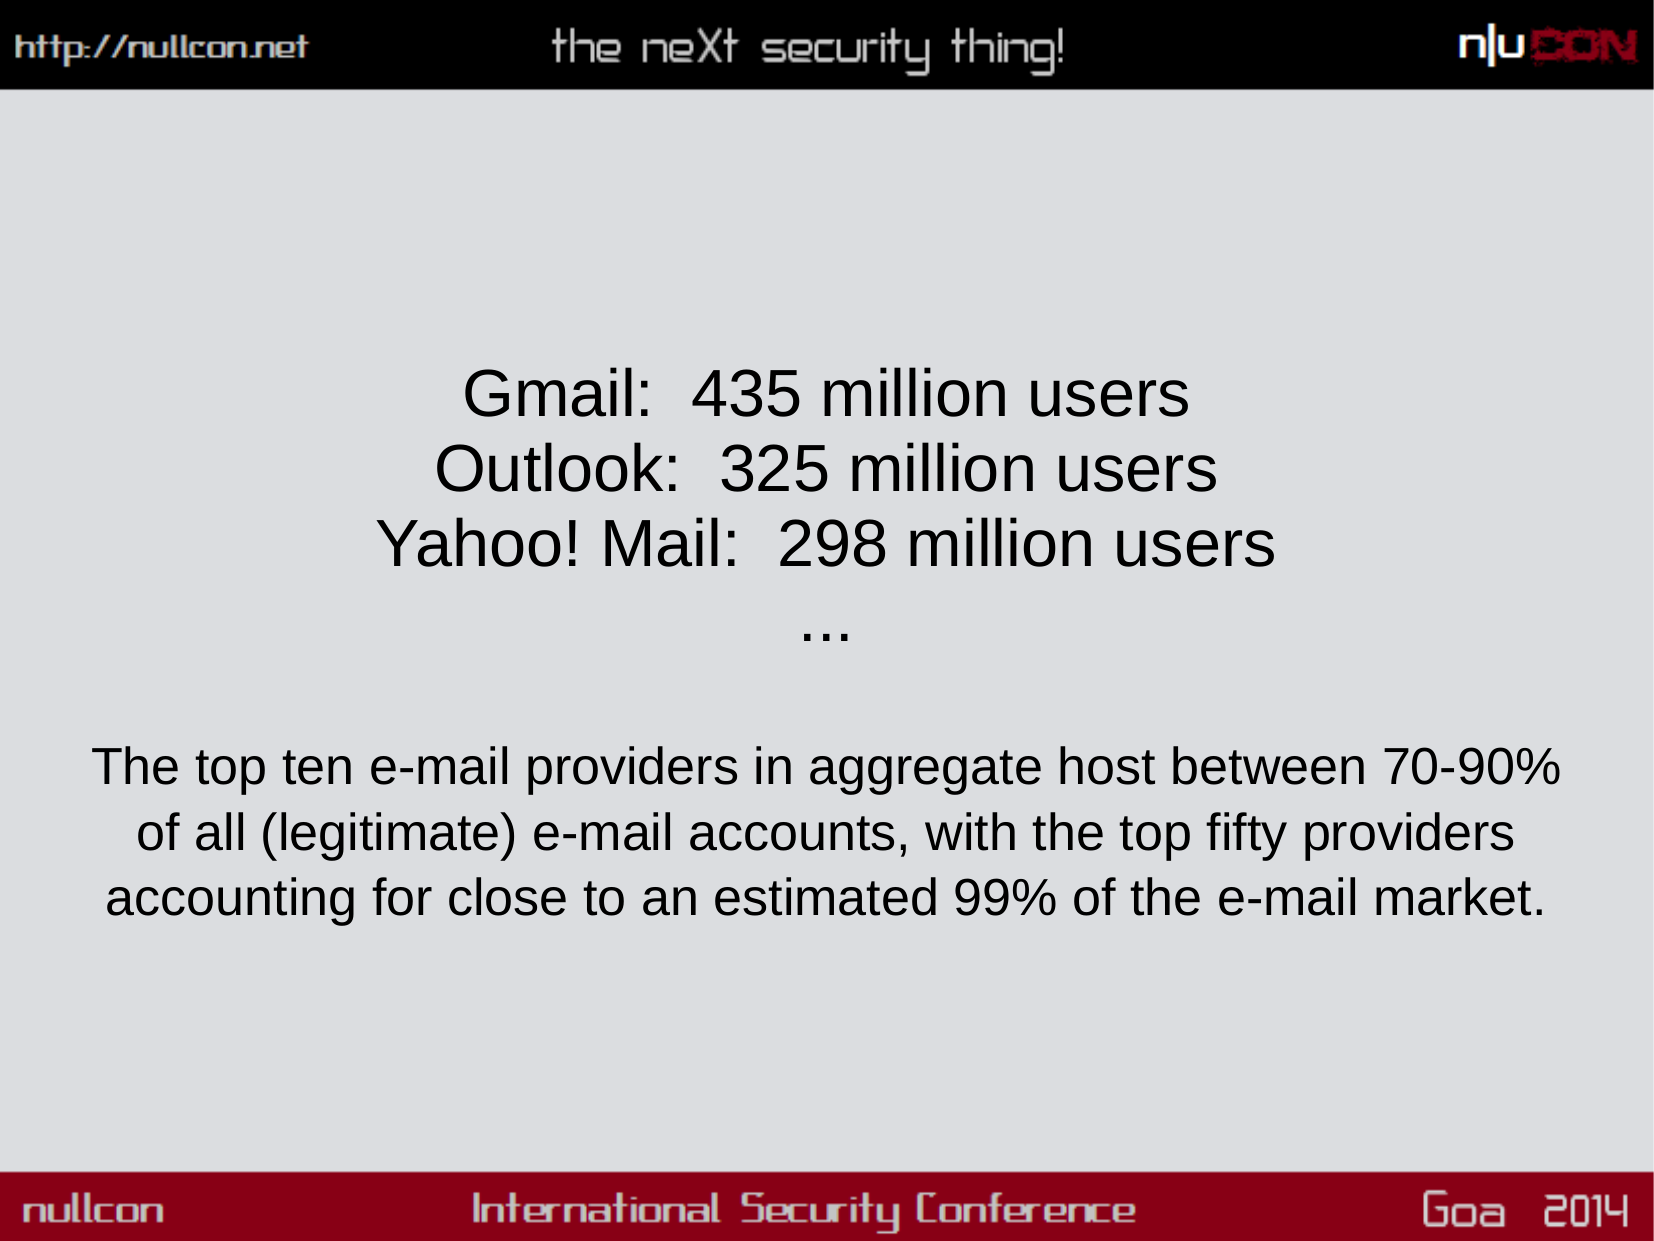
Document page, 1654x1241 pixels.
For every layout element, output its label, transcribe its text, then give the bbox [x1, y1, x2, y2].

subtitle Gmail: 435 million users Outlook: 325 million users Yahoo! Mail: 298 million users ... The top ten e-mail providers in aggregate host between 70-90% of all (legitimate) e-mail accounts, with the top fifty providers accounting for close to an estimated 99% of the e-mail market. [82, 49, 1571, 1010]
picture [0, 0, 1654, 1241]
